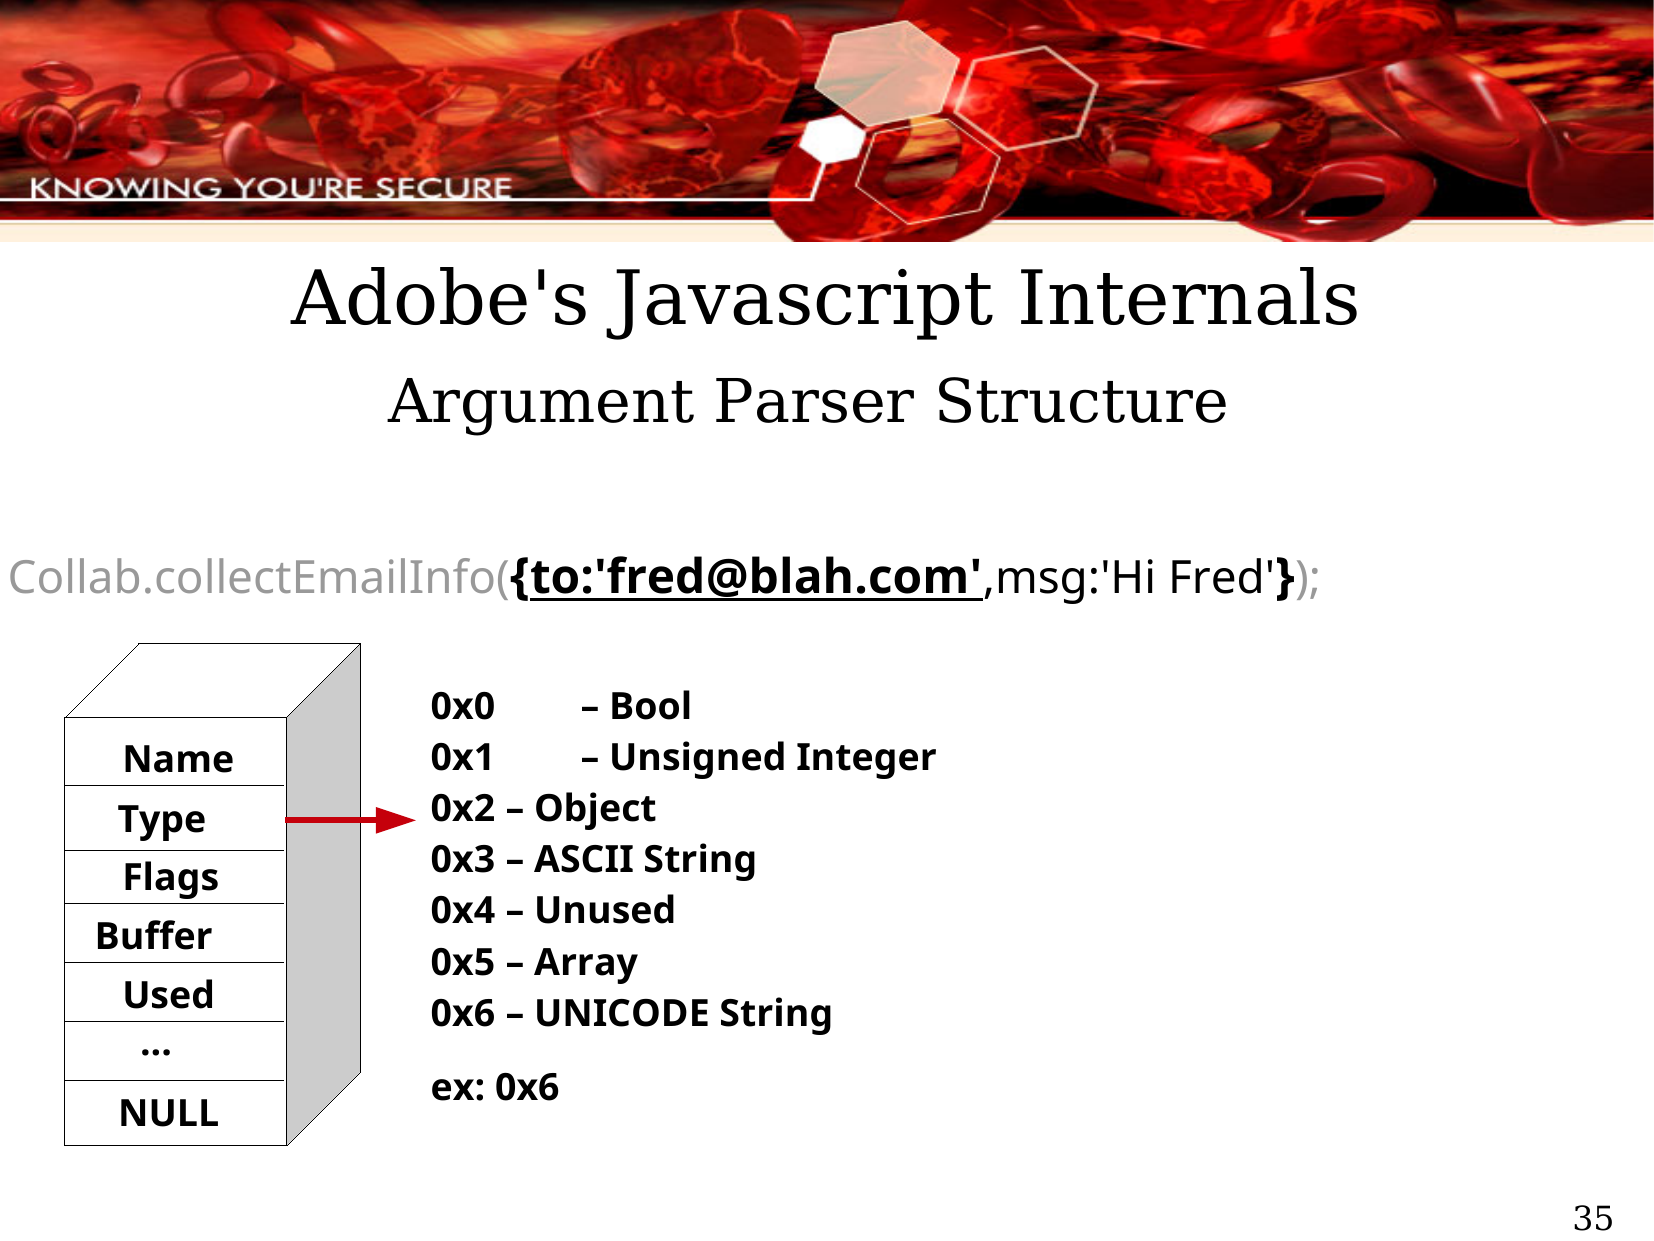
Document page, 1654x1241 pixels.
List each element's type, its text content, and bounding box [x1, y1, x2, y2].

picture [0, 0, 1654, 195]
text_box Argument Parser Structure [388, 366, 1231, 437]
text_box Used [122, 968, 230, 1027]
text_box 0x0 – Bool 0x1 – Unsigned Integer 0x2 – Object 0x3 – ASCII String 0x4 – Unused 0x5 – Array 0x6 – UNICODE String ex: 0x6 [430, 679, 1045, 1173]
text_box [64, 963, 122, 1021]
title Adobe's Javascript Internals [0, 195, 1654, 403]
text_box [64, 904, 122, 962]
text_box NULL [118, 1086, 241, 1145]
text_box Flags [122, 850, 239, 909]
text_box [64, 786, 122, 850]
text_box [64, 643, 361, 1146]
text_box [64, 851, 122, 903]
text_box Type [117, 792, 230, 851]
text_box Buffer [94, 909, 252, 968]
text_box Collab.collectEmailInfo({to:'fred@blah.com',msg:'Hi Fred'}); [4, 537, 1649, 622]
text_box ... [139, 1015, 212, 1075]
text_box Name [122, 732, 243, 792]
